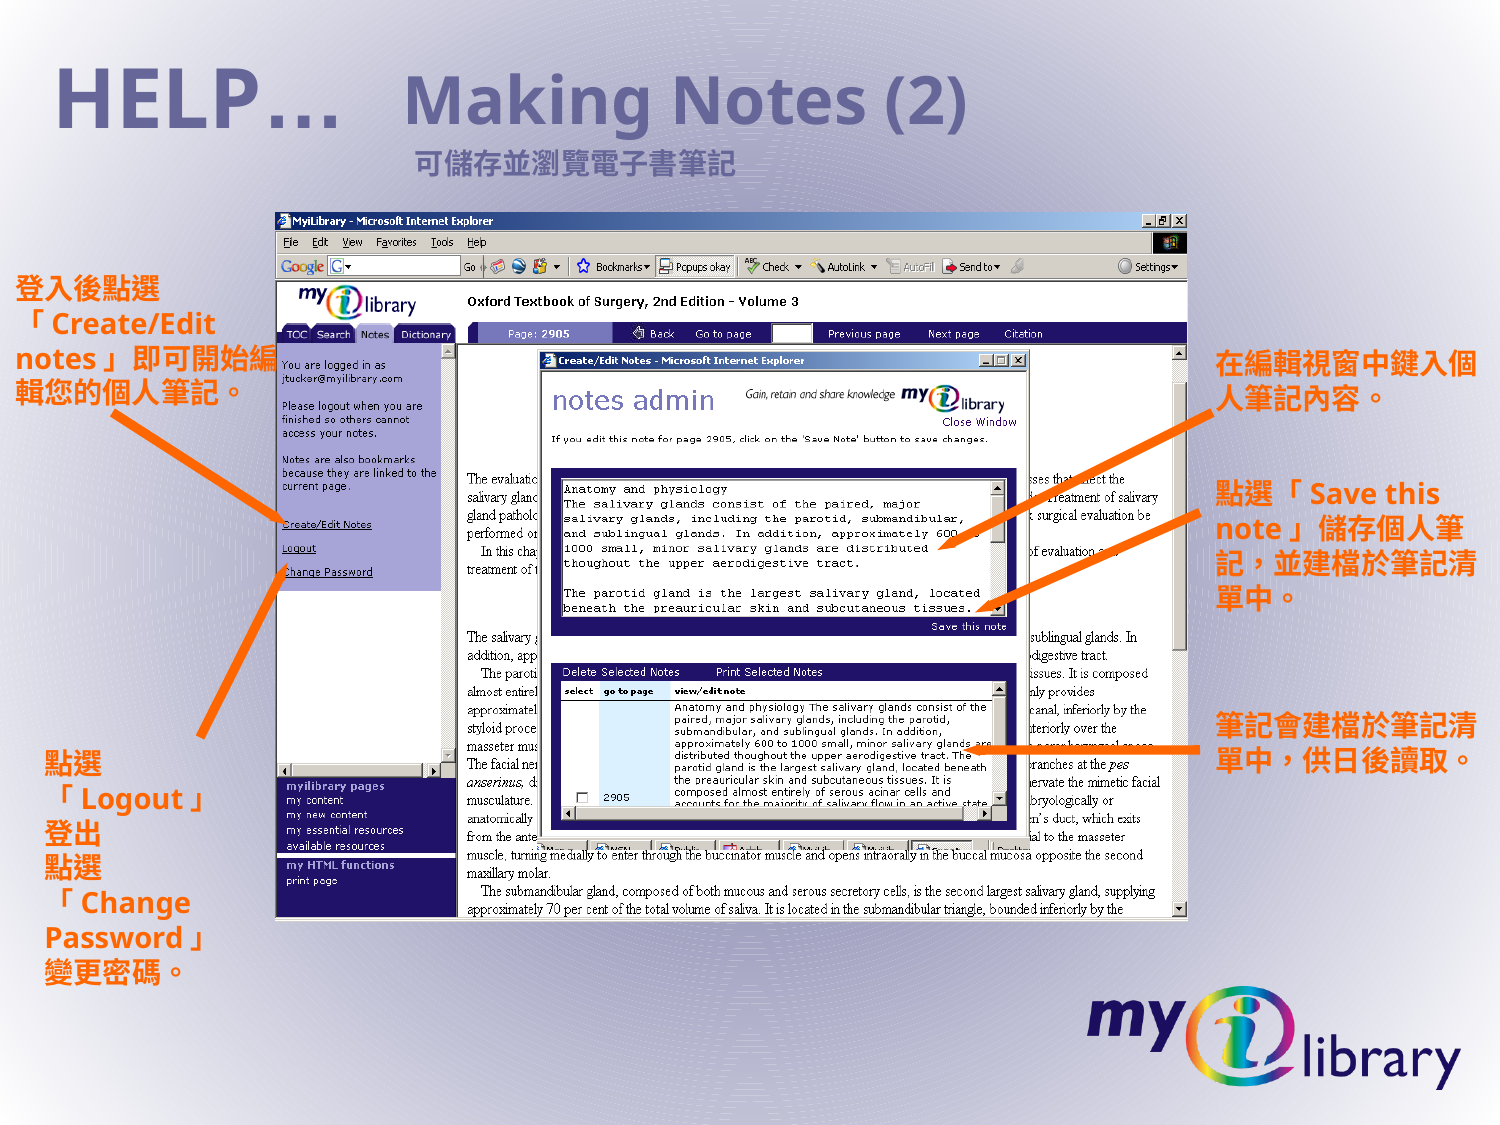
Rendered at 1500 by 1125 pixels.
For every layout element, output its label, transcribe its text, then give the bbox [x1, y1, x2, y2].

text_box 點選「Logout」登出 點選「Change Password」變更密碼。 [29, 737, 254, 962]
text_box Making Notes (2) [387, 50, 1101, 146]
picture [275, 212, 1188, 922]
text_box 點選「Save this note」儲存個人筆記，並建檔於筆記清單中。 [1200, 467, 1500, 623]
text_box 在編輯視窗中鍵入個人筆記內容。 [1200, 338, 1500, 423]
text_box 可儲存並瀏覽電子書筆記 [399, 137, 1325, 188]
text_box 筆記會建檔於筆記清單中，供日後讀取。 [1200, 699, 1500, 785]
text_box 登入後點選「Create/Edit notes」即可開始編輯您的個人筆記。 [0, 262, 301, 418]
